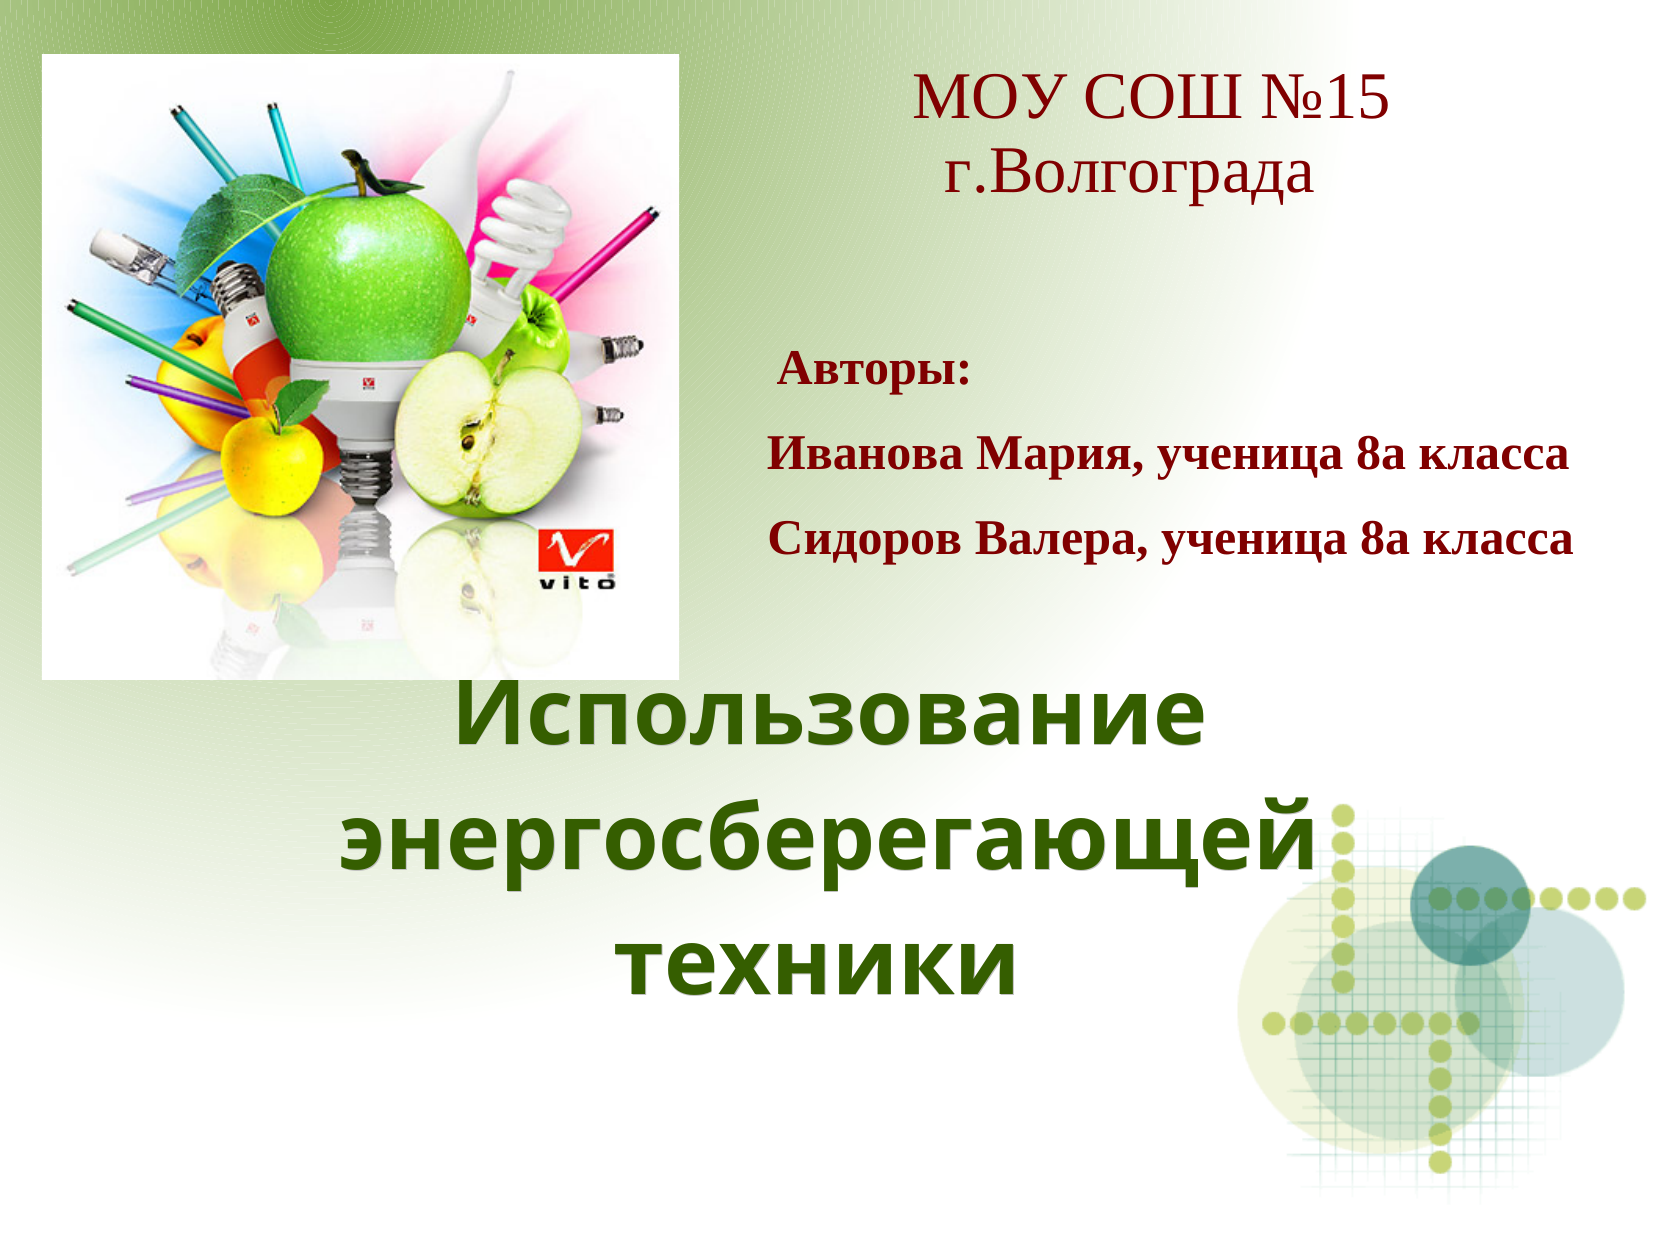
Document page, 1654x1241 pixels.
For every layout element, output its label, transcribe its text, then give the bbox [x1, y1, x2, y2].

picture [41, 54, 680, 680]
picture [1224, 792, 1654, 1211]
list МОУ СОШ №15 г.Волгограда Авторы: Иванова Мария, ученица 8а класса Сидоров Валера, ученица 8а класса [121, 59, 1595, 1127]
